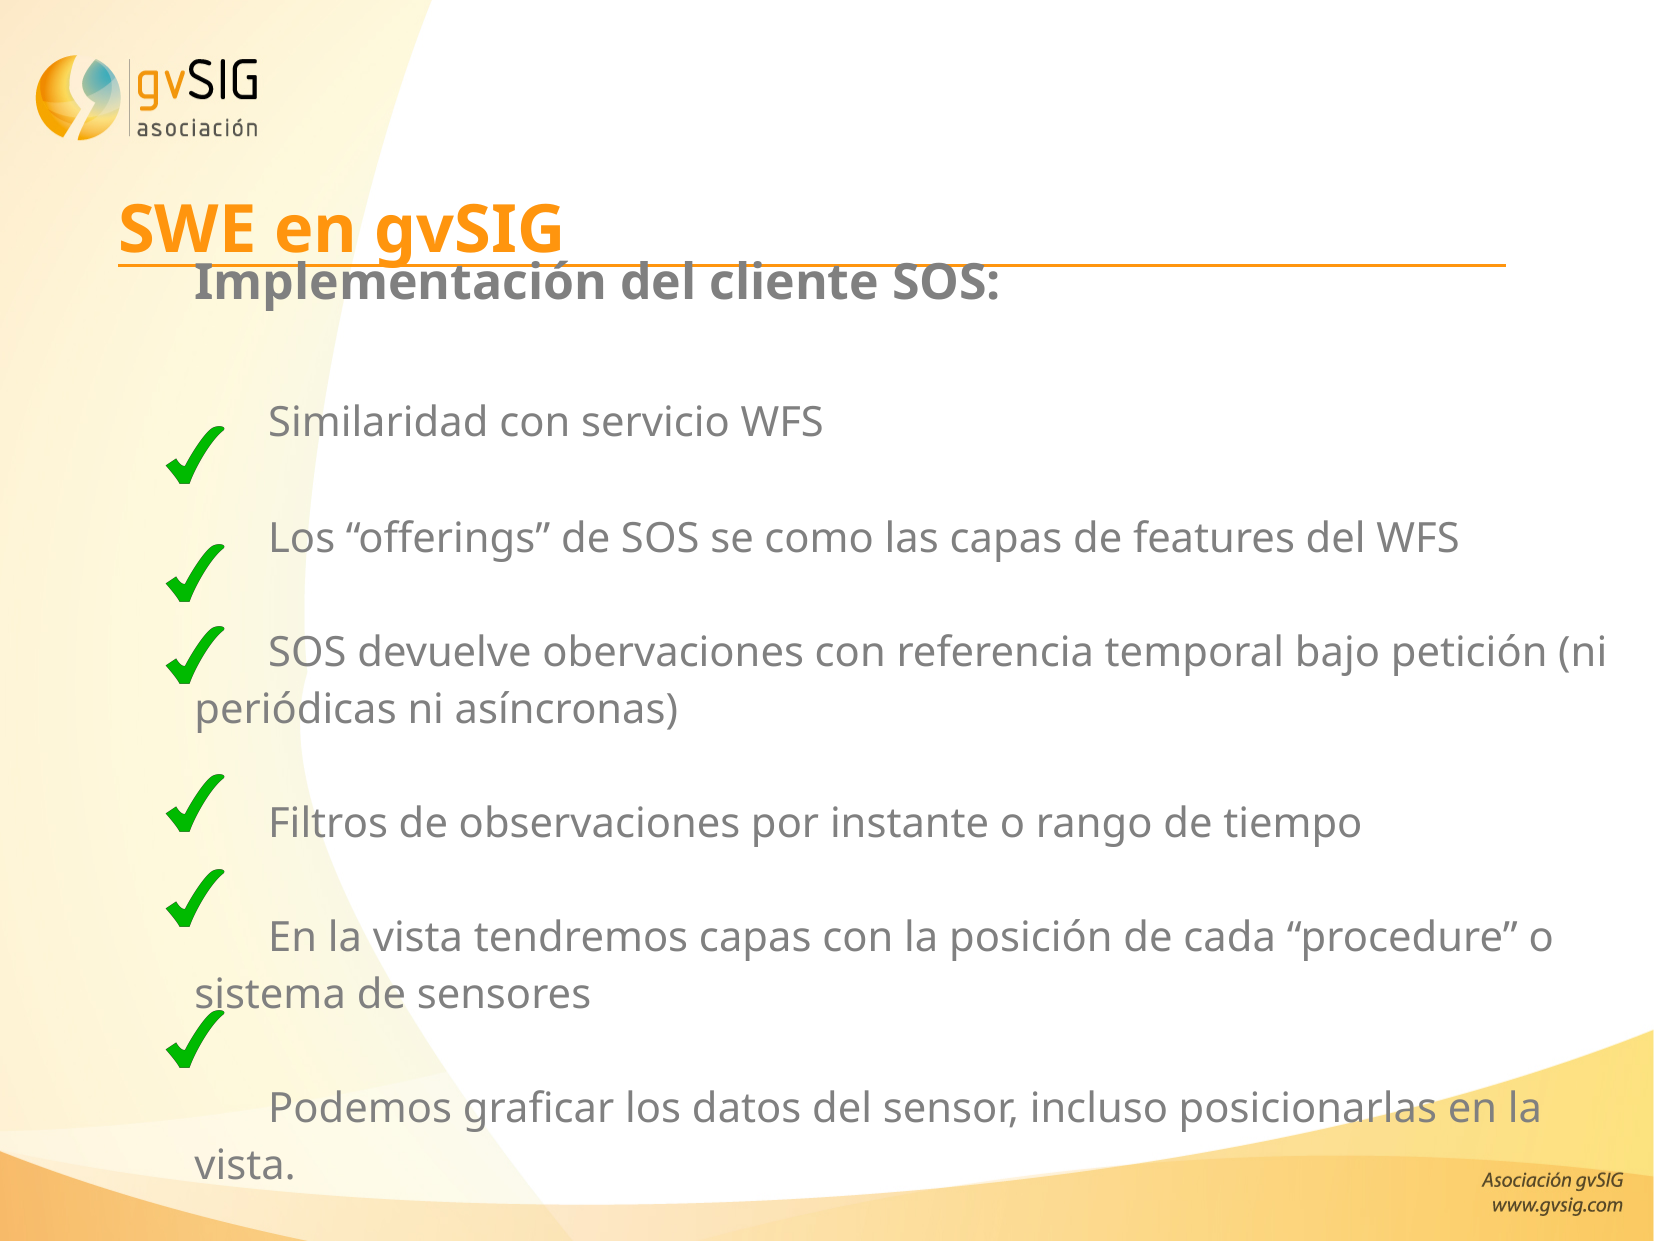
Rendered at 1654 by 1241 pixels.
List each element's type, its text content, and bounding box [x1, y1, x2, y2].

title SWE en gvSIG [118, 267, 200, 276]
title SWE en gvSIG [839, 267, 896, 276]
title SWE en gvSIG [462, 267, 641, 276]
title SWE en gvSIG [118, 177, 1607, 276]
title SWE en gvSIG [746, 267, 834, 276]
picture [0, 0, 1654, 1241]
title SWE en gvSIG [305, 267, 457, 276]
text_box Implementación del cliente SOS: Similaridad con servicio WFS Los “offerings” de SOS se como las capas de features del WFS SOS devuelve obervaciones con referencia temporal bajo petición (ni periódicas ni asíncronas) Filtros de observaciones por instante o rango de tiempo En la vista tendremos capas con la posición de cada “procedure” o sistema de sensores Podemos graficar los datos del sensor, incluso posicionarlas en la vista. [194, 316, 1625, 1122]
title SWE en gvSIG [648, 267, 685, 276]
title SWE en gvSIG [208, 267, 298, 276]
title SWE en gvSIG [692, 267, 739, 276]
